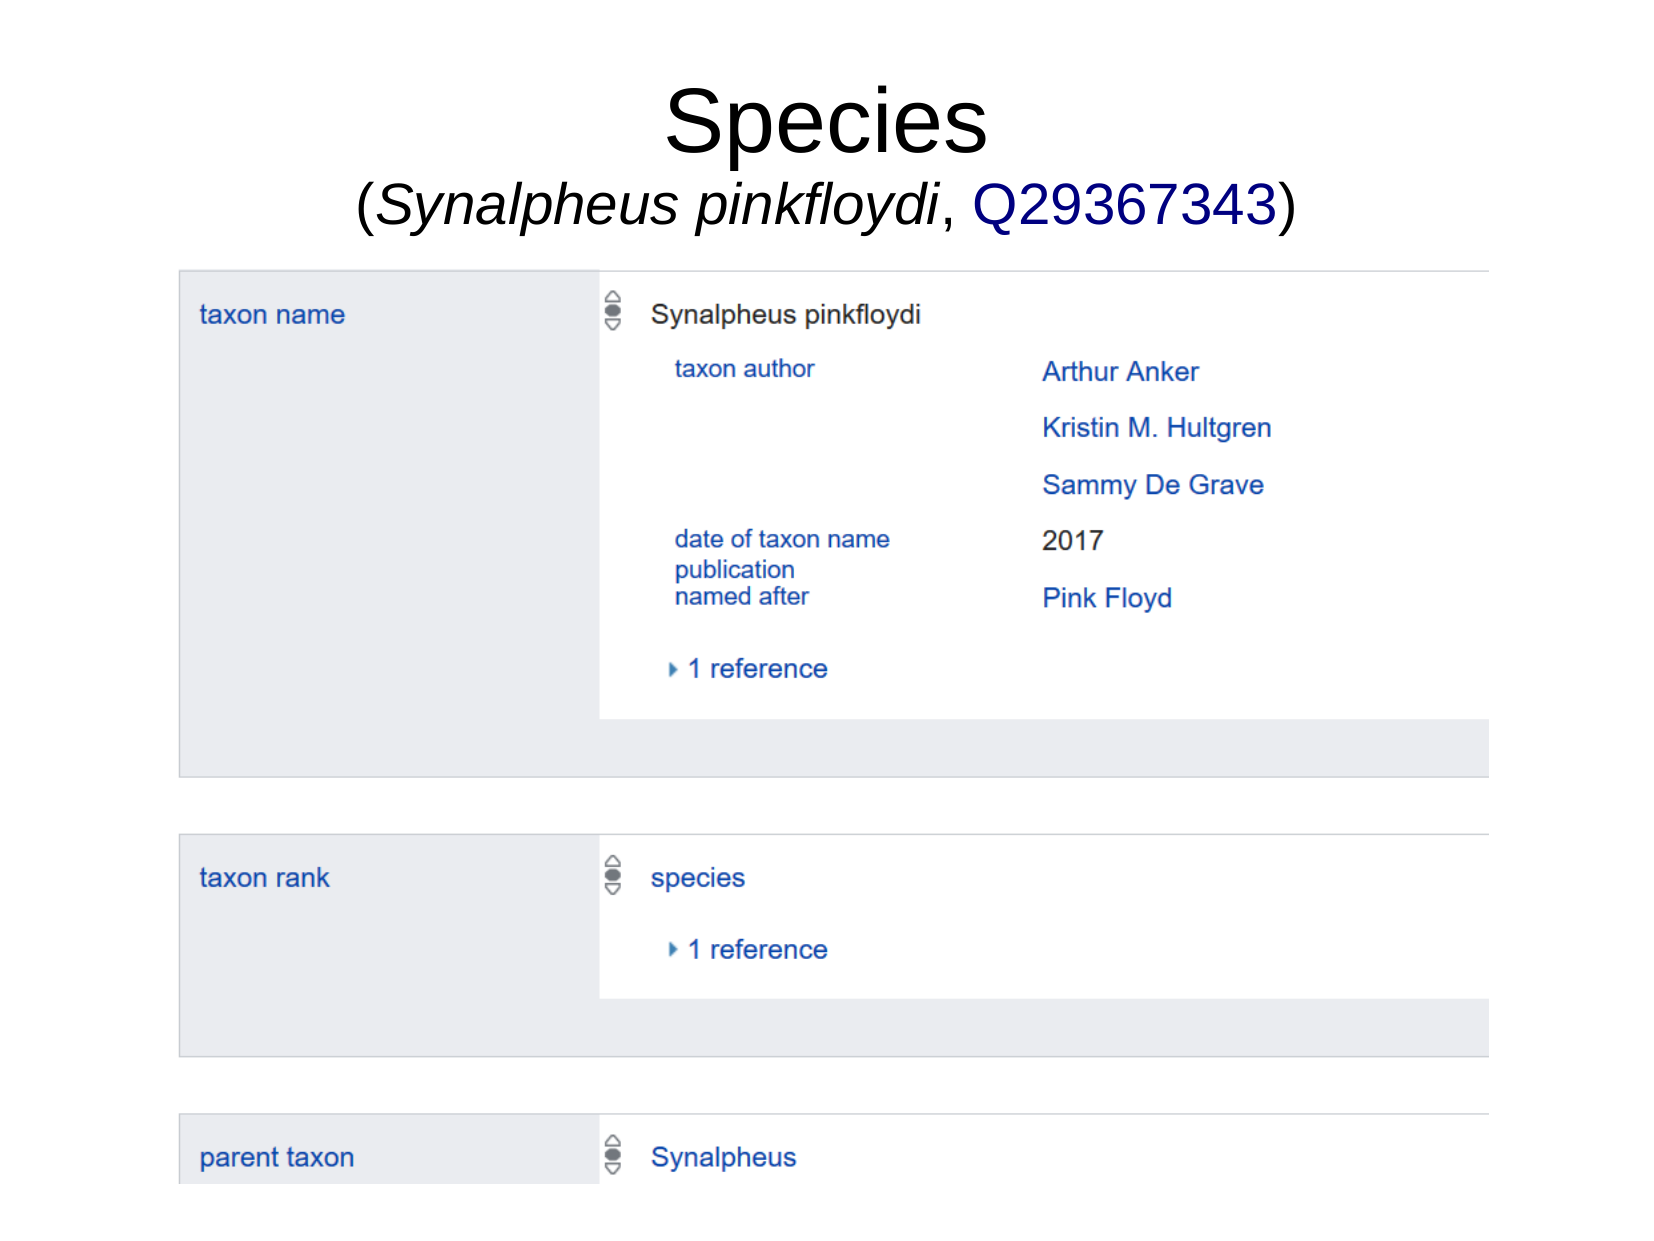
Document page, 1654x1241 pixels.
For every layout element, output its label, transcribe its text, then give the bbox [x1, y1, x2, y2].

picture [163, 256, 1489, 1184]
title Species (Synalpheus pinkfloydi, Q29367343) [82, 49, 1571, 257]
